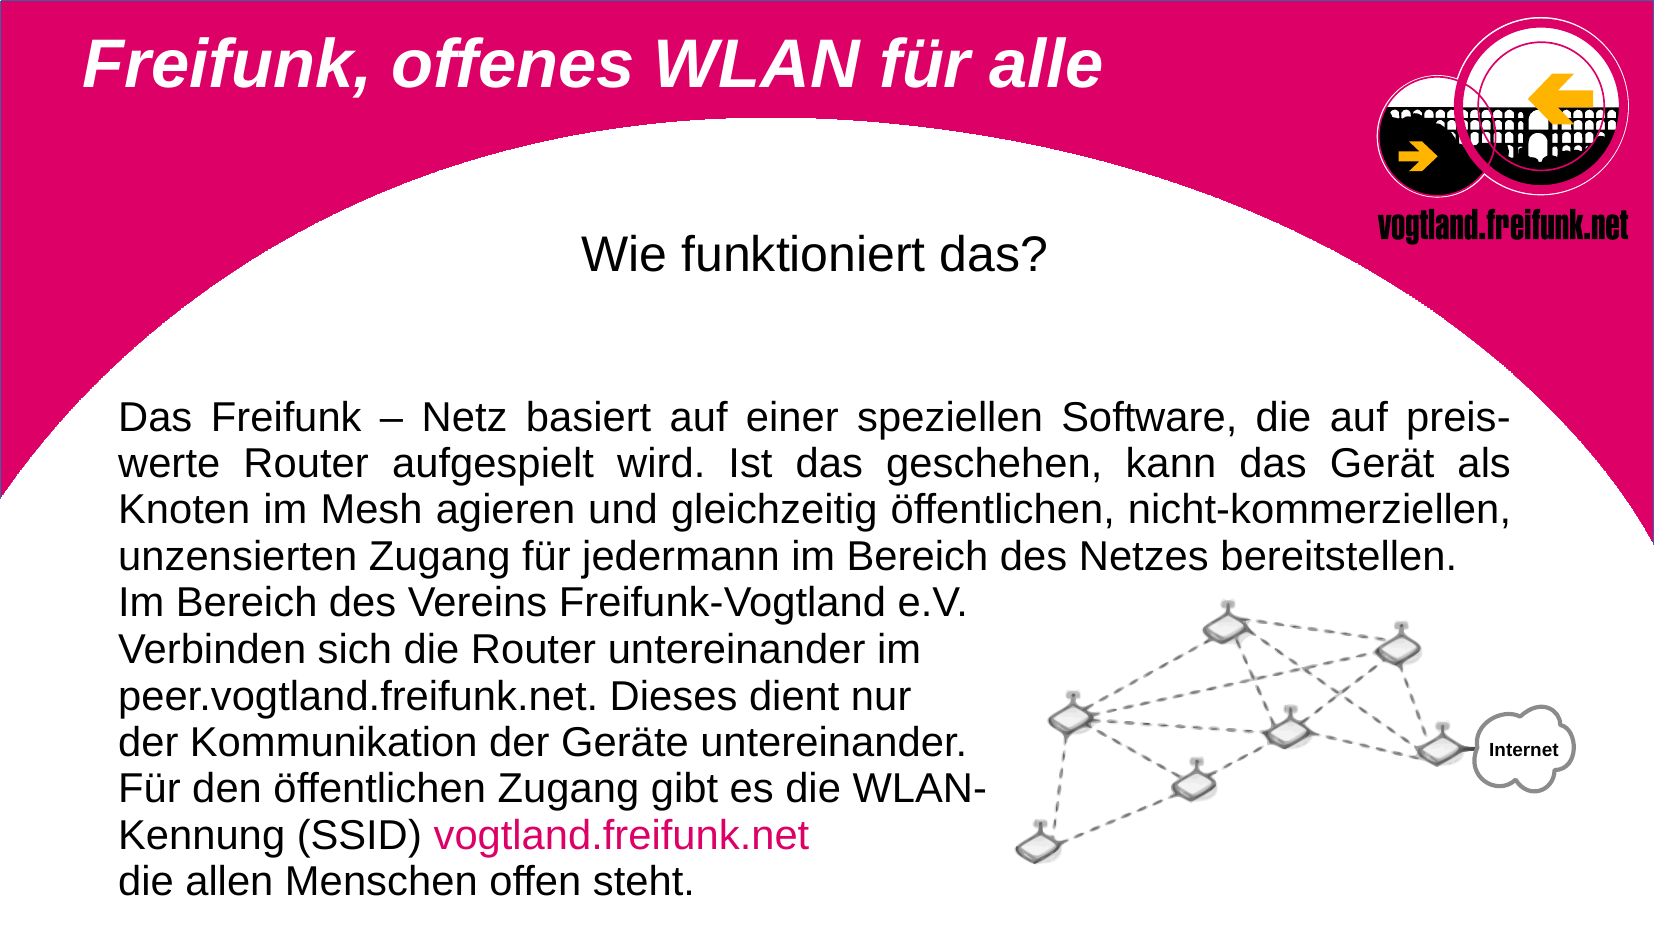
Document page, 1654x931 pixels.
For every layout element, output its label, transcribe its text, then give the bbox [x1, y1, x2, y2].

subtitle Wie funktioniert das? Das Freifunk – Netz basiert auf einer speziellen Software, die auf preis-werte Router aufgespielt wird. Ist das geschehen, kann das Gerät als Knoten im Mesh agieren und gleichzeitig öffentlichen, nicht-kommerziellen, unzensierten Zugang für jedermann im Bereich des Netzes bereitstellen. Im Bereich des Vereins Freifunk-Vogtland e.V. Verbinden sich die Router untereinander im peer.vogtland.freifunk.net. Dieses dient nur der Kommunikation der Geräte untereinander. Für den öffentlichen Zugang gibt es die WLAN- Kennung (SSID) vogtland.freifunk.net die allen Menschen offen steht. [118, 170, 1512, 905]
picture [1375, 16, 1630, 247]
title Freifunk, offenes WLAN für alle [82, 17, 1571, 111]
picture [978, 566, 1630, 894]
text_box [0, 0, 1654, 931]
